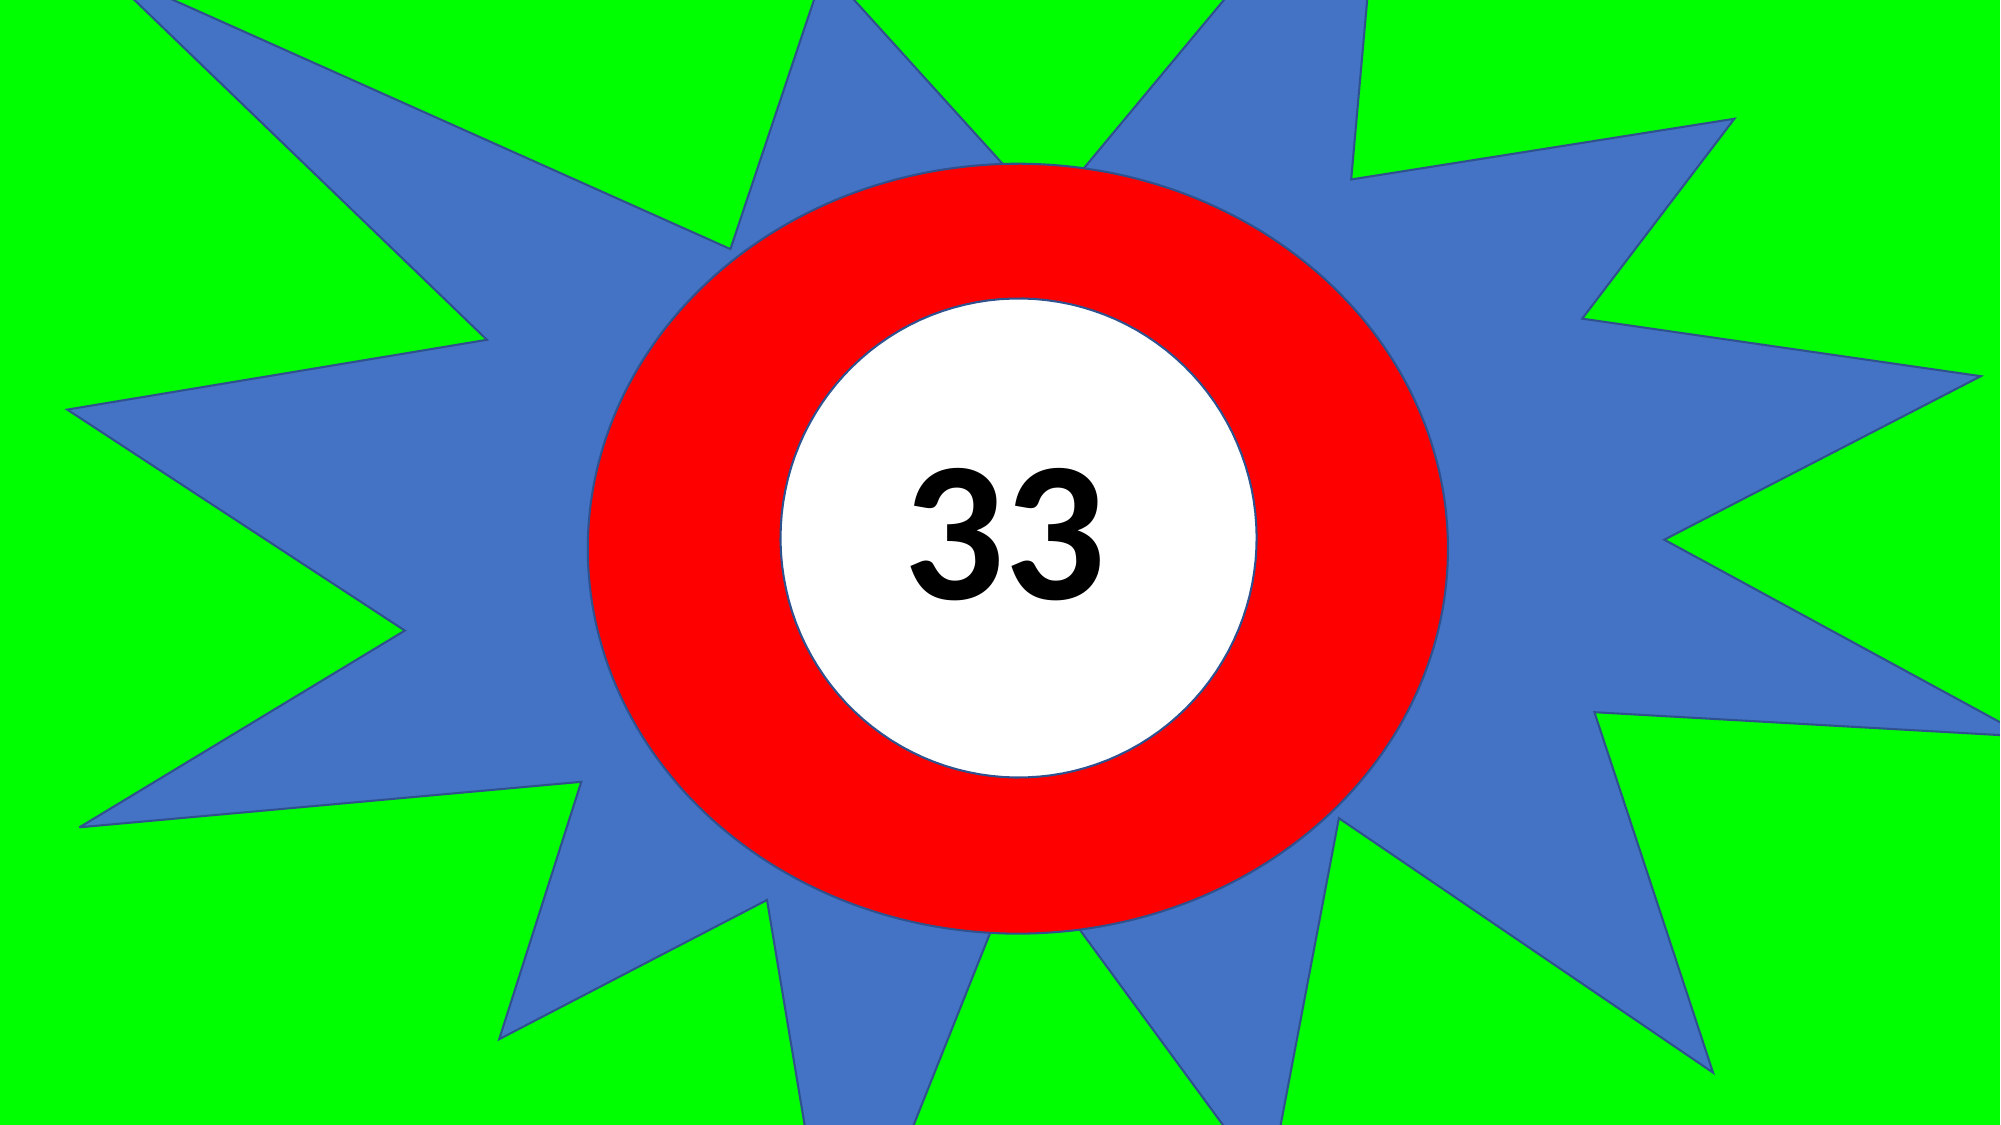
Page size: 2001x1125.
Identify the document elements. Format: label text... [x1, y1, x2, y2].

text_box 33 [888, 391, 1206, 650]
text_box [67, 0, 2000, 1125]
